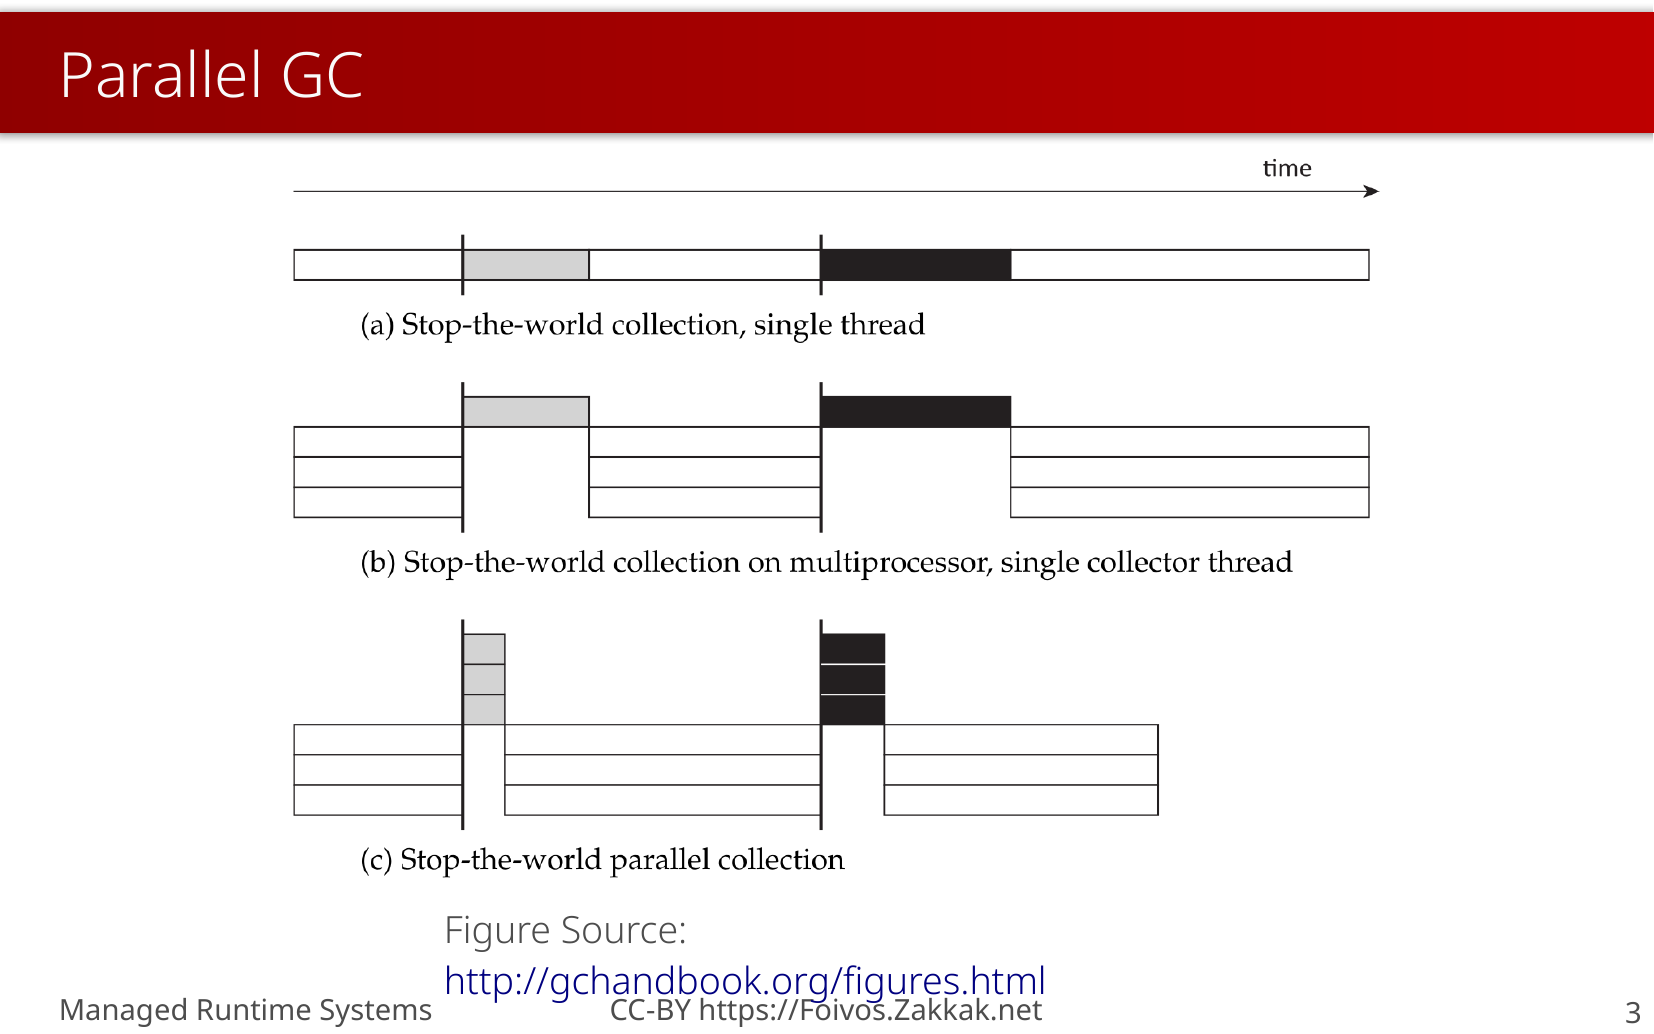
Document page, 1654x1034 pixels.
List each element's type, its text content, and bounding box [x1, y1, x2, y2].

text_box Figure Source: http://gchandbook.org/figures.html [429, 902, 1224, 965]
title Parallel GC [58, 7, 1329, 139]
picture [277, 144, 1394, 902]
